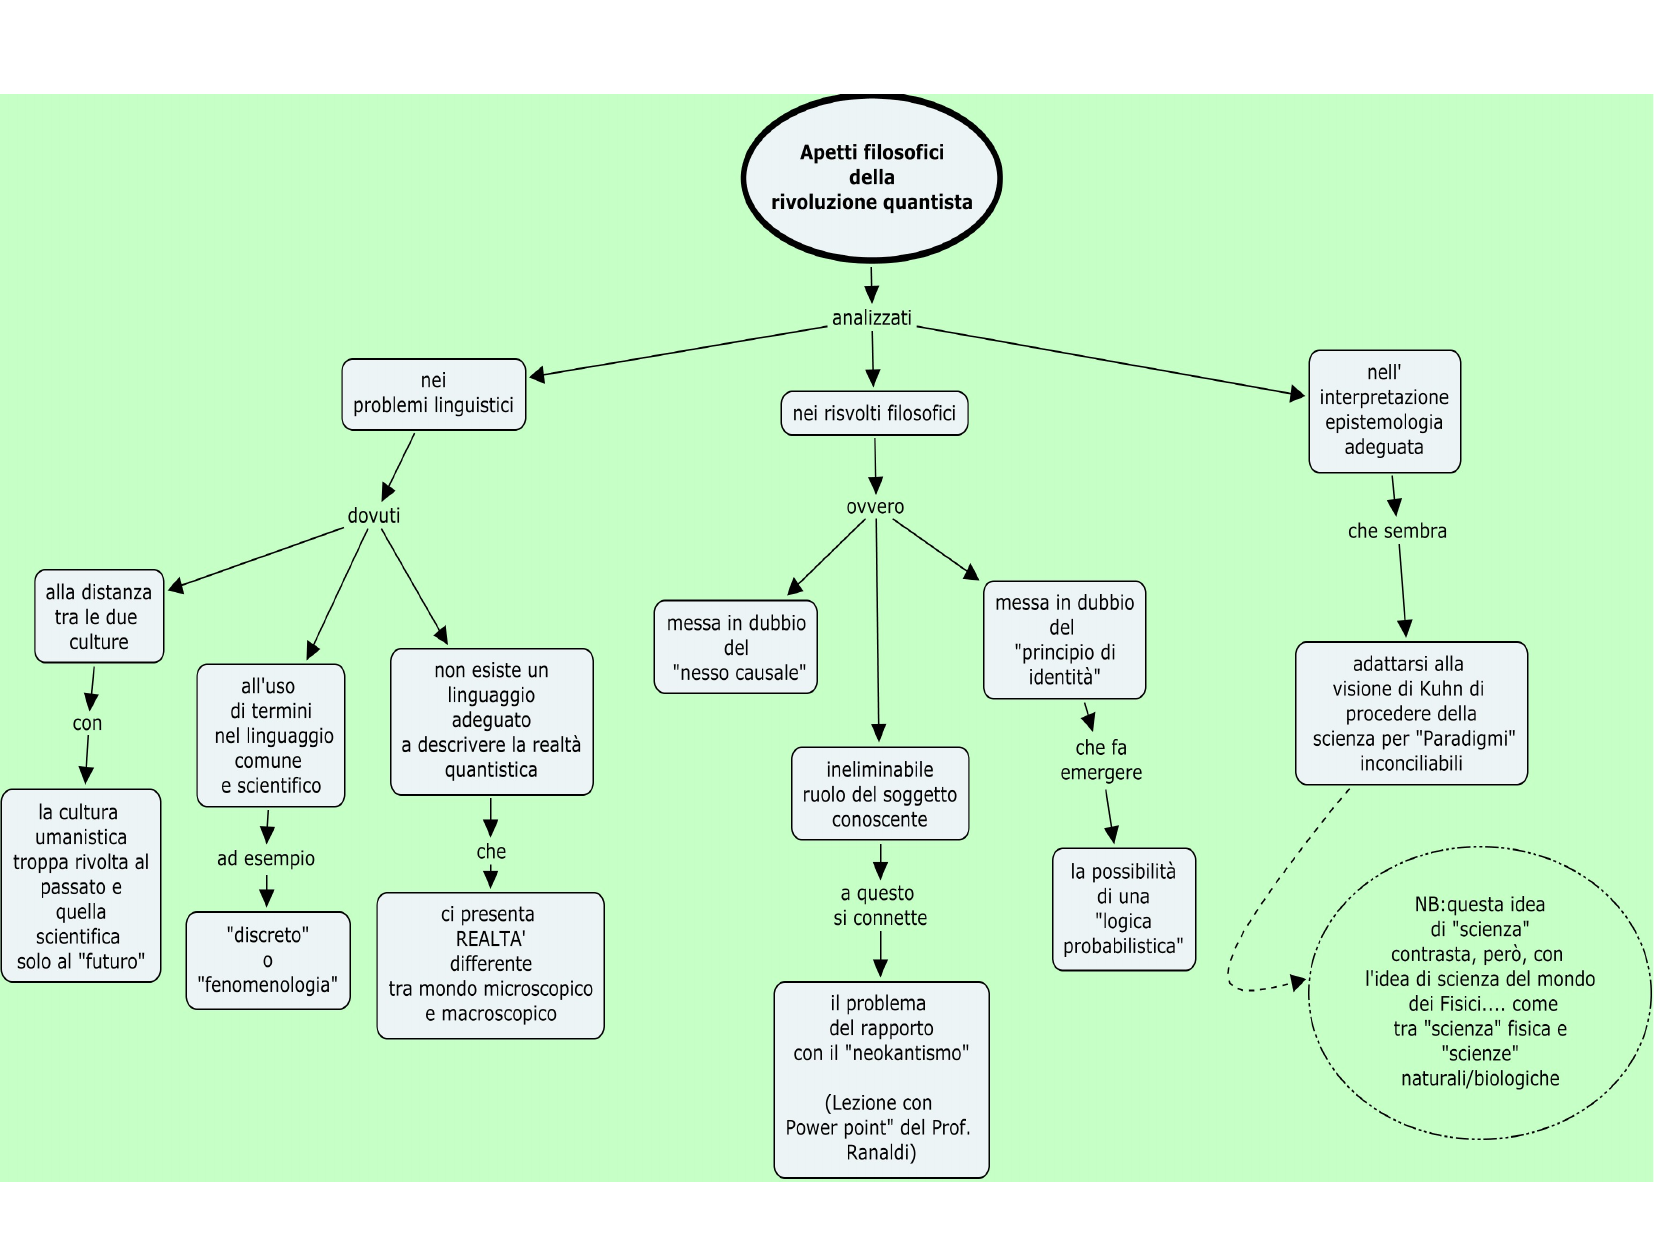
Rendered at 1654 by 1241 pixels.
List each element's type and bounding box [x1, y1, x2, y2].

picture [0, 94, 1654, 1182]
